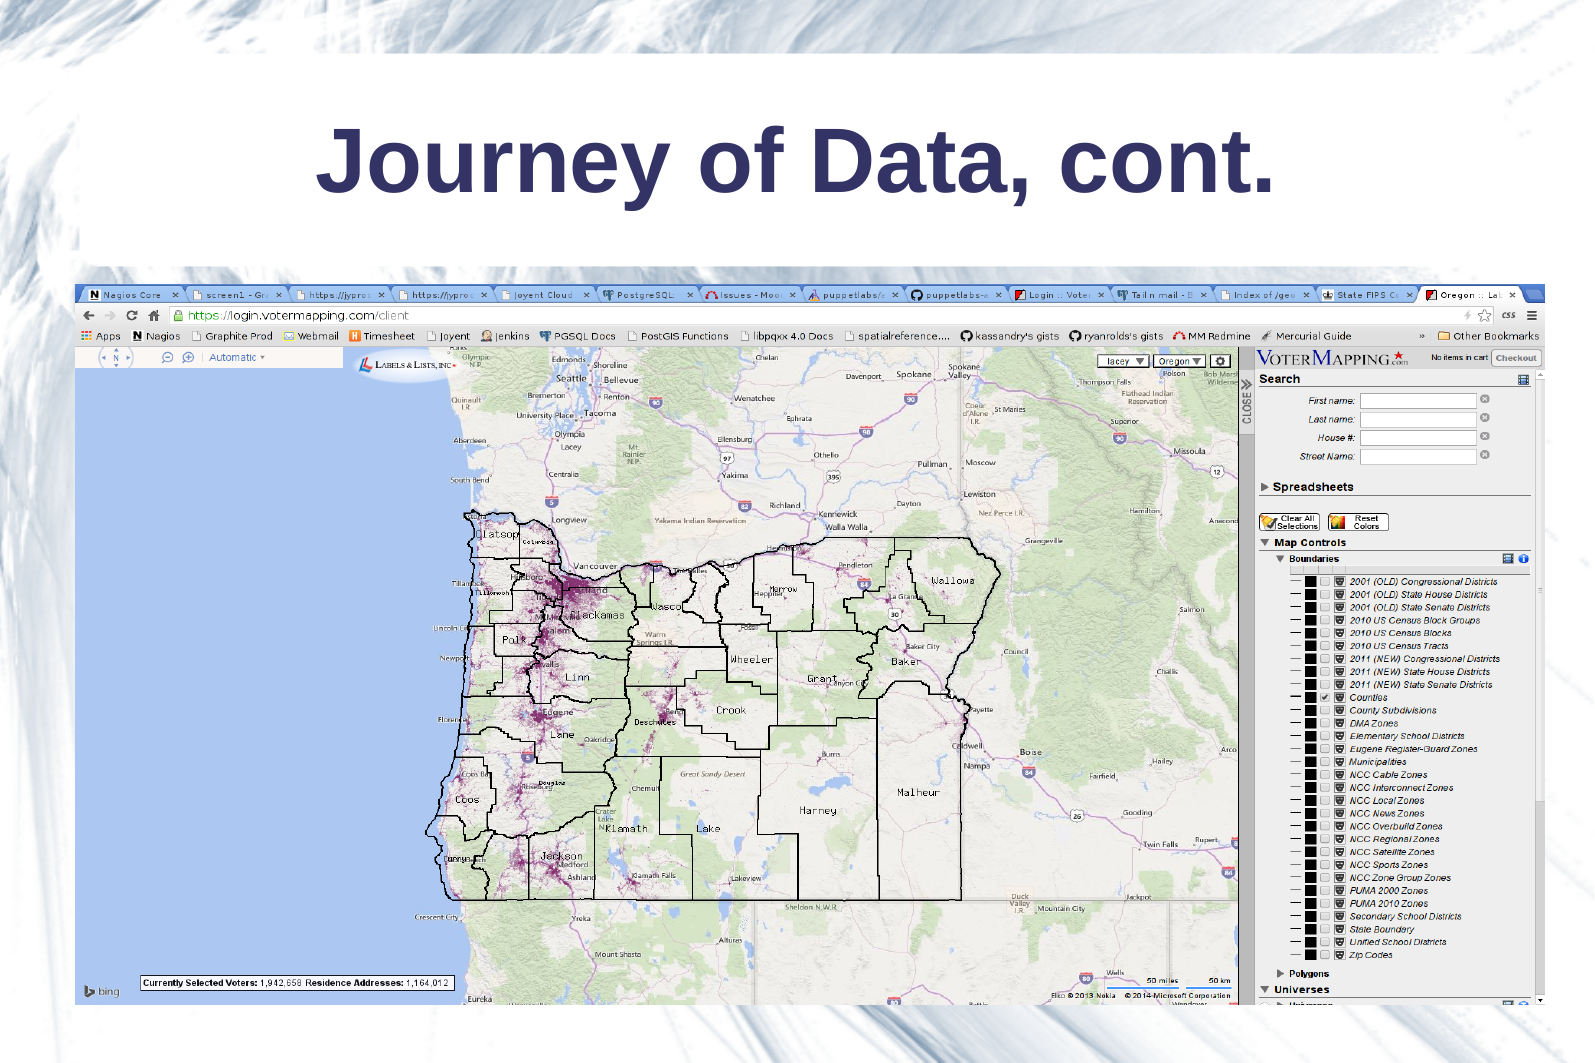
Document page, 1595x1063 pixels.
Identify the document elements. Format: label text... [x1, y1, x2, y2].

picture [0, 0, 1595, 1063]
title Journey of Data, cont. [79, 62, 1515, 259]
